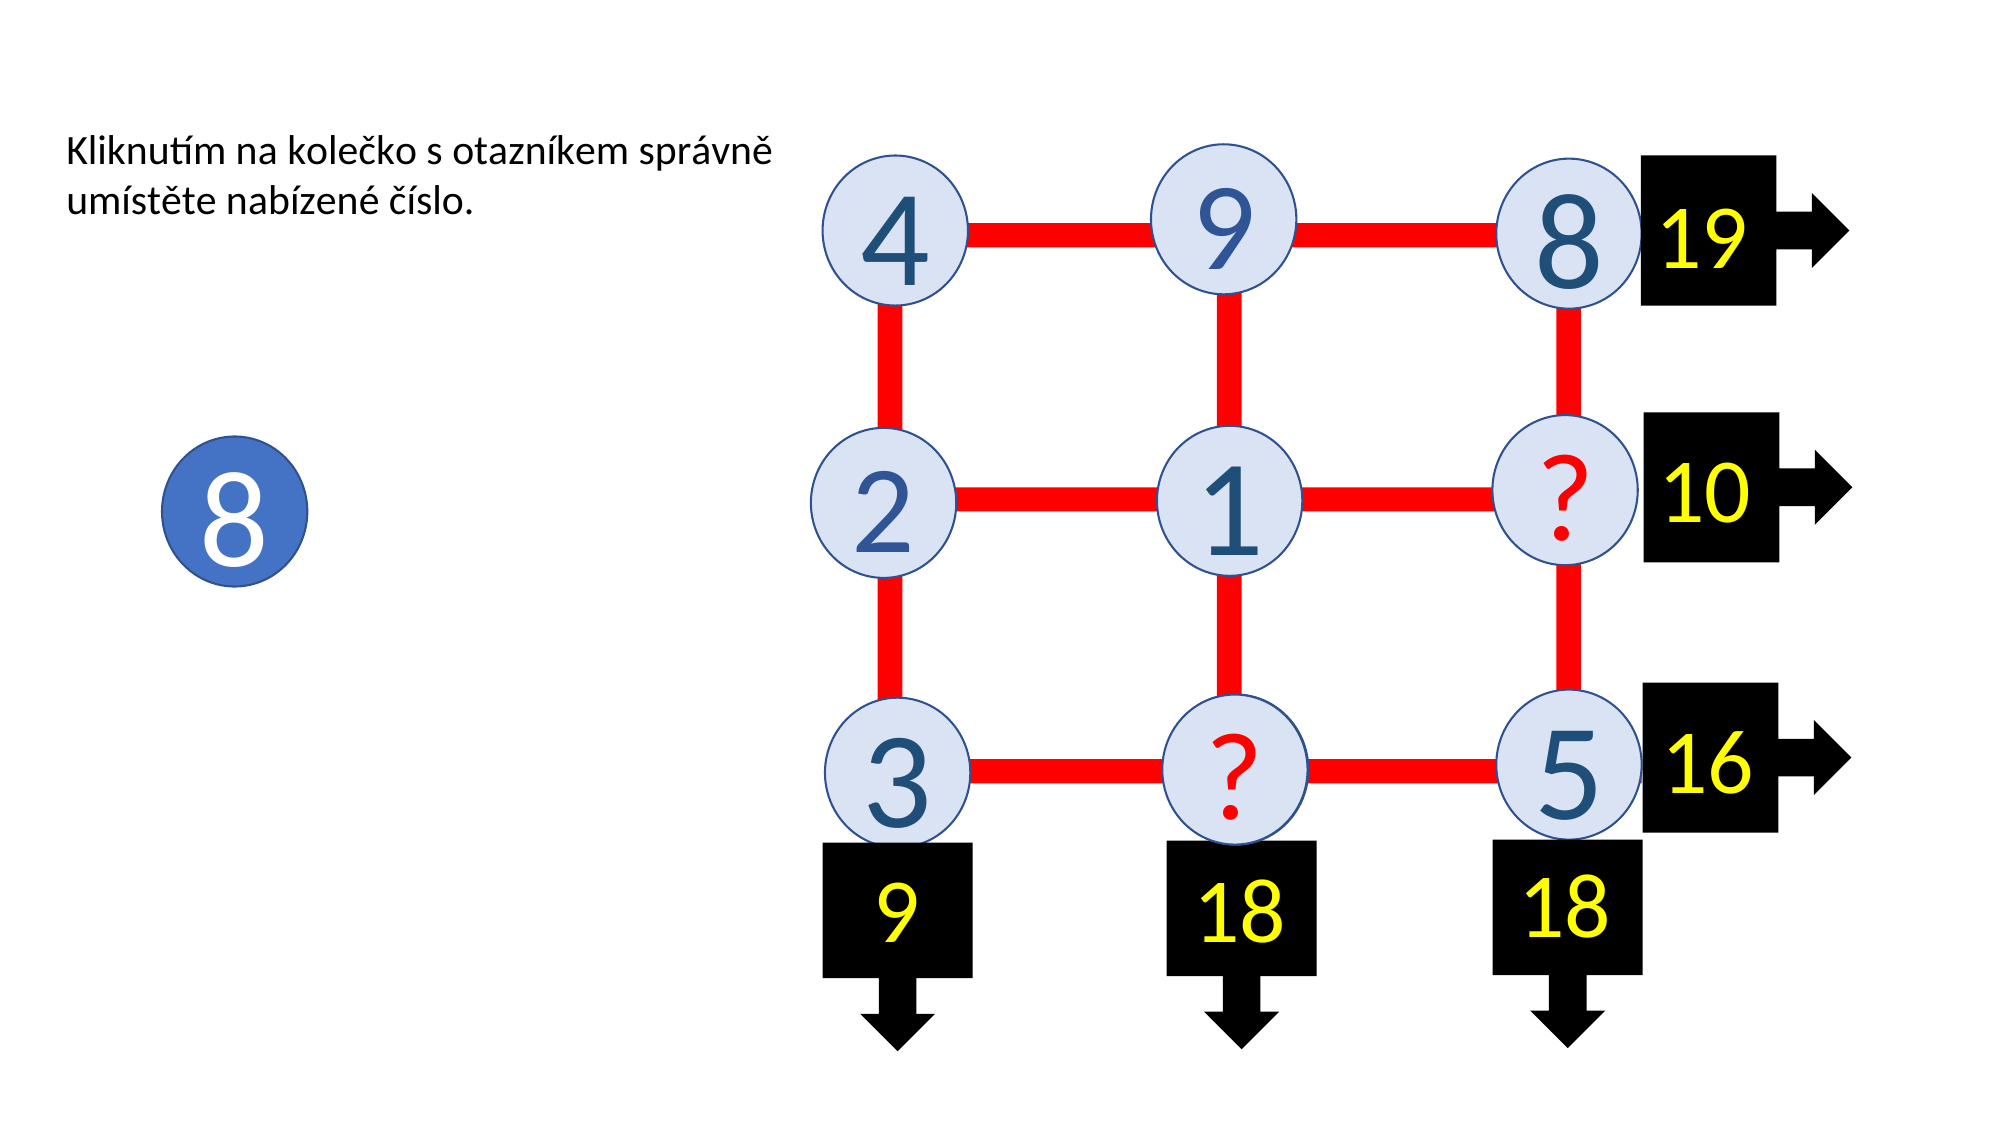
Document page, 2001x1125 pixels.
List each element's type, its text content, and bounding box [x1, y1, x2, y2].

text_box [1640, 682, 1852, 833]
text_box [1640, 155, 1850, 306]
text_box 1 [1156, 425, 1303, 576]
text_box [955, 487, 1158, 512]
text_box [967, 223, 1156, 248]
text_box 16 [1646, 694, 1769, 820]
text_box [1302, 487, 1495, 512]
text_box 18 [1503, 837, 1627, 964]
text_box [1643, 412, 1853, 563]
text_box 10 [1643, 423, 1767, 550]
text_box 8 [161, 436, 308, 587]
text_box [1166, 840, 1317, 1050]
text_box Kliknutím na kolečko s otazníkem správně umístěte nabízené číslo. [51, 114, 789, 231]
text_box 9 [859, 842, 936, 969]
text_box [1492, 839, 1643, 1049]
text_box [1216, 293, 1242, 426]
text_box 9 [1150, 144, 1297, 295]
text_box [1308, 759, 1498, 784]
text_box [877, 304, 903, 430]
text_box 2 [810, 427, 957, 578]
text_box 18 [1178, 842, 1302, 969]
text_box [822, 842, 973, 1052]
text_box ? [1492, 415, 1638, 566]
text_box 4 [822, 155, 968, 306]
text_box [1556, 308, 1581, 416]
text_box [1556, 564, 1581, 690]
text_box 19 [1640, 169, 1764, 295]
text_box 3 [824, 697, 971, 842]
text_box [877, 576, 903, 700]
text_box ? [1162, 694, 1308, 845]
text_box [1292, 223, 1497, 248]
text_box [1216, 575, 1242, 696]
text_box 5 [1496, 689, 1642, 837]
text_box 8 [1496, 158, 1640, 309]
text_box [970, 759, 1163, 784]
